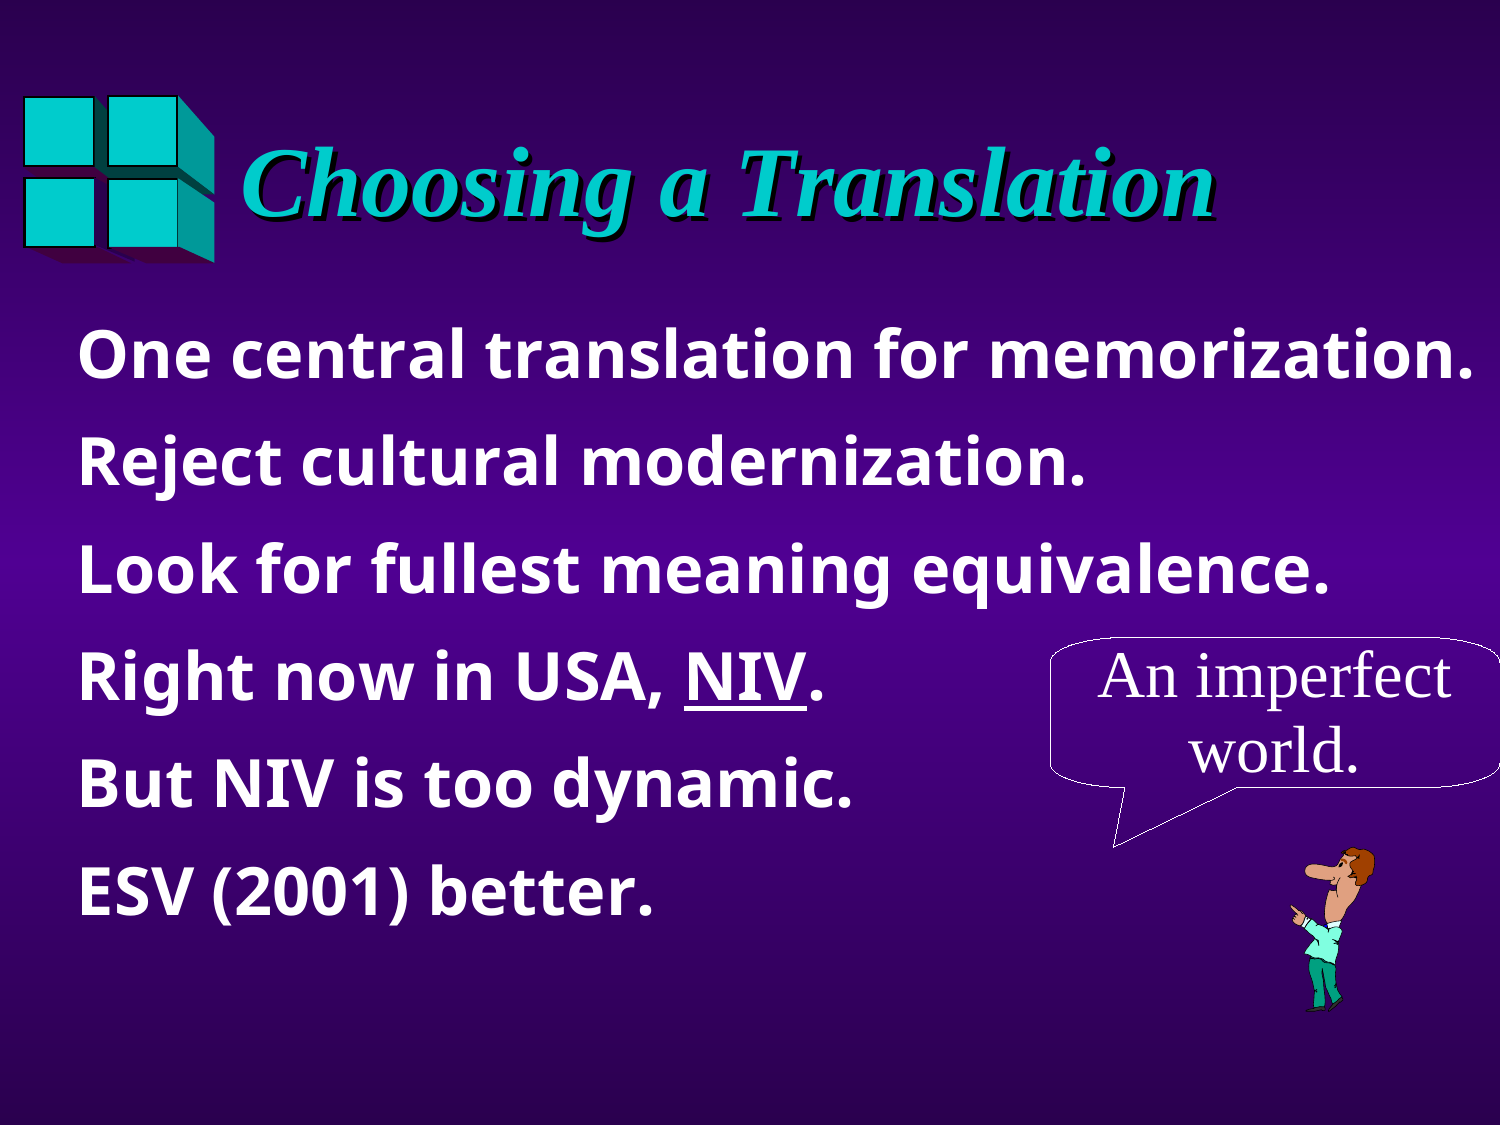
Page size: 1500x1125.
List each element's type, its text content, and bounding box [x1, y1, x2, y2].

text_box An imperfect world. [1050, 637, 1500, 848]
title Choosing a Translation [224, 78, 1388, 288]
list One central translation for memorization. Reject cultural modernization. Look for fullest meaning equivalence. Right now in USA, NIV. But NIV is too dynamic. ESV (2001) better. [62, 299, 1500, 976]
chart [1289, 846, 1376, 1013]
